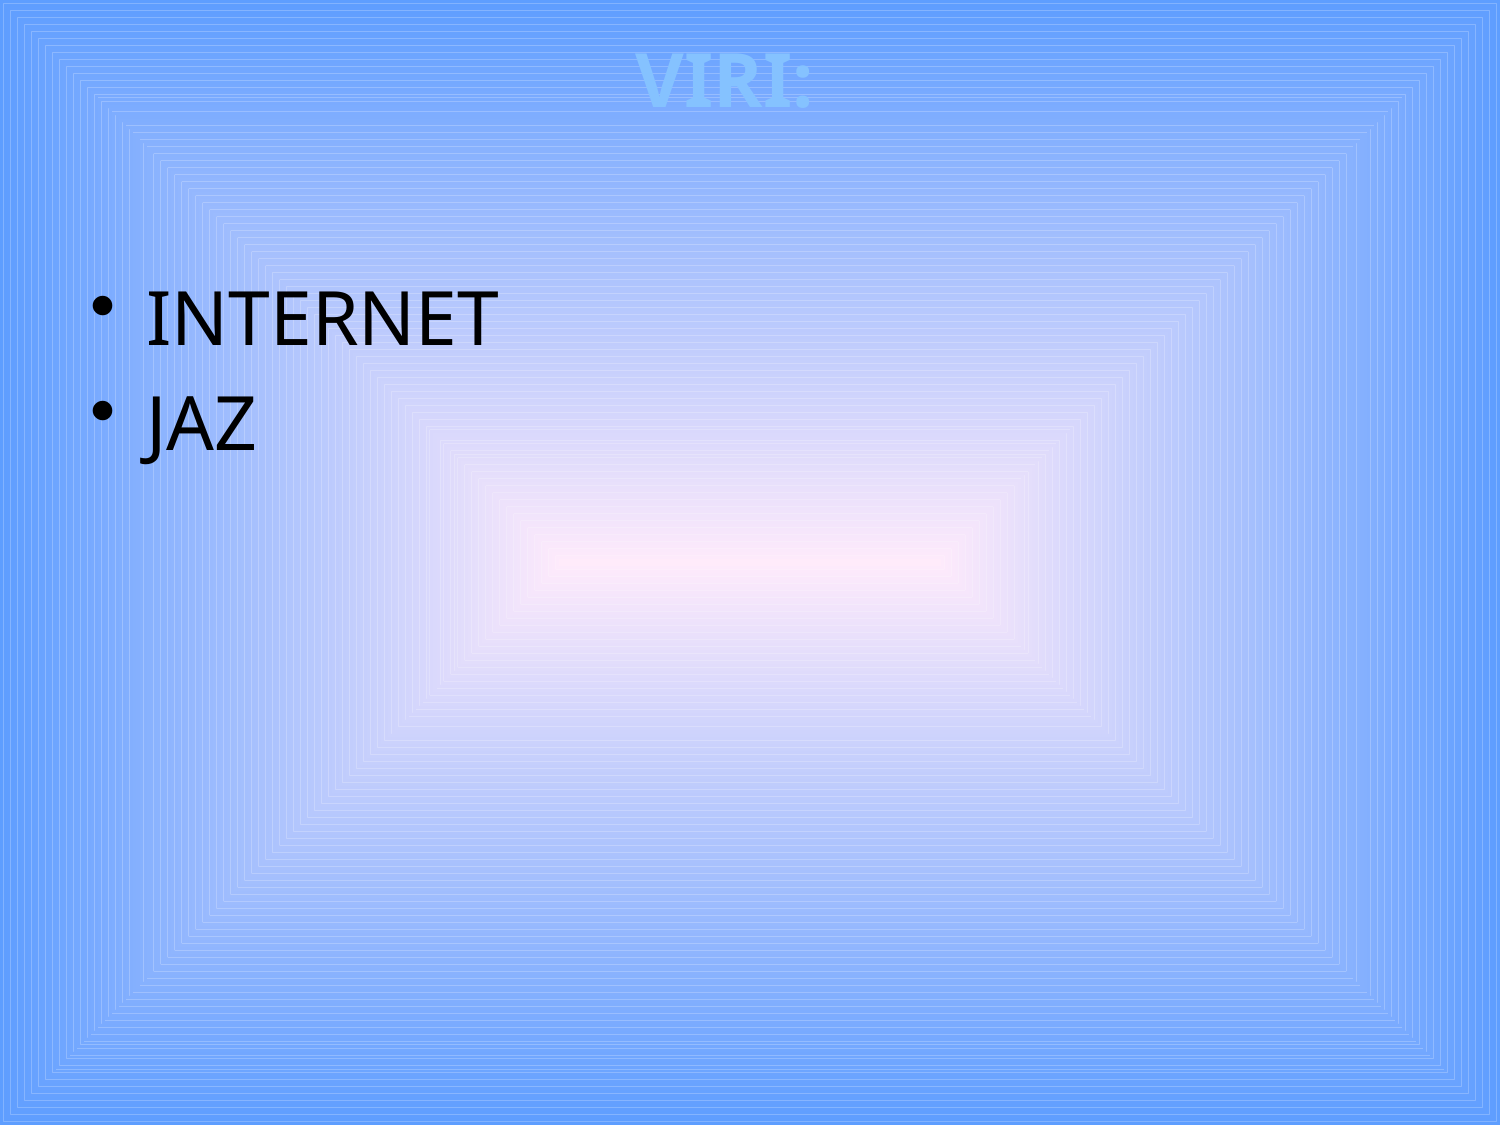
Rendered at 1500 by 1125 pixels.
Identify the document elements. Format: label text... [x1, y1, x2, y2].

list INTERNET JAZ [75, 262, 1425, 1005]
text_box VIRI: [499, 24, 950, 175]
